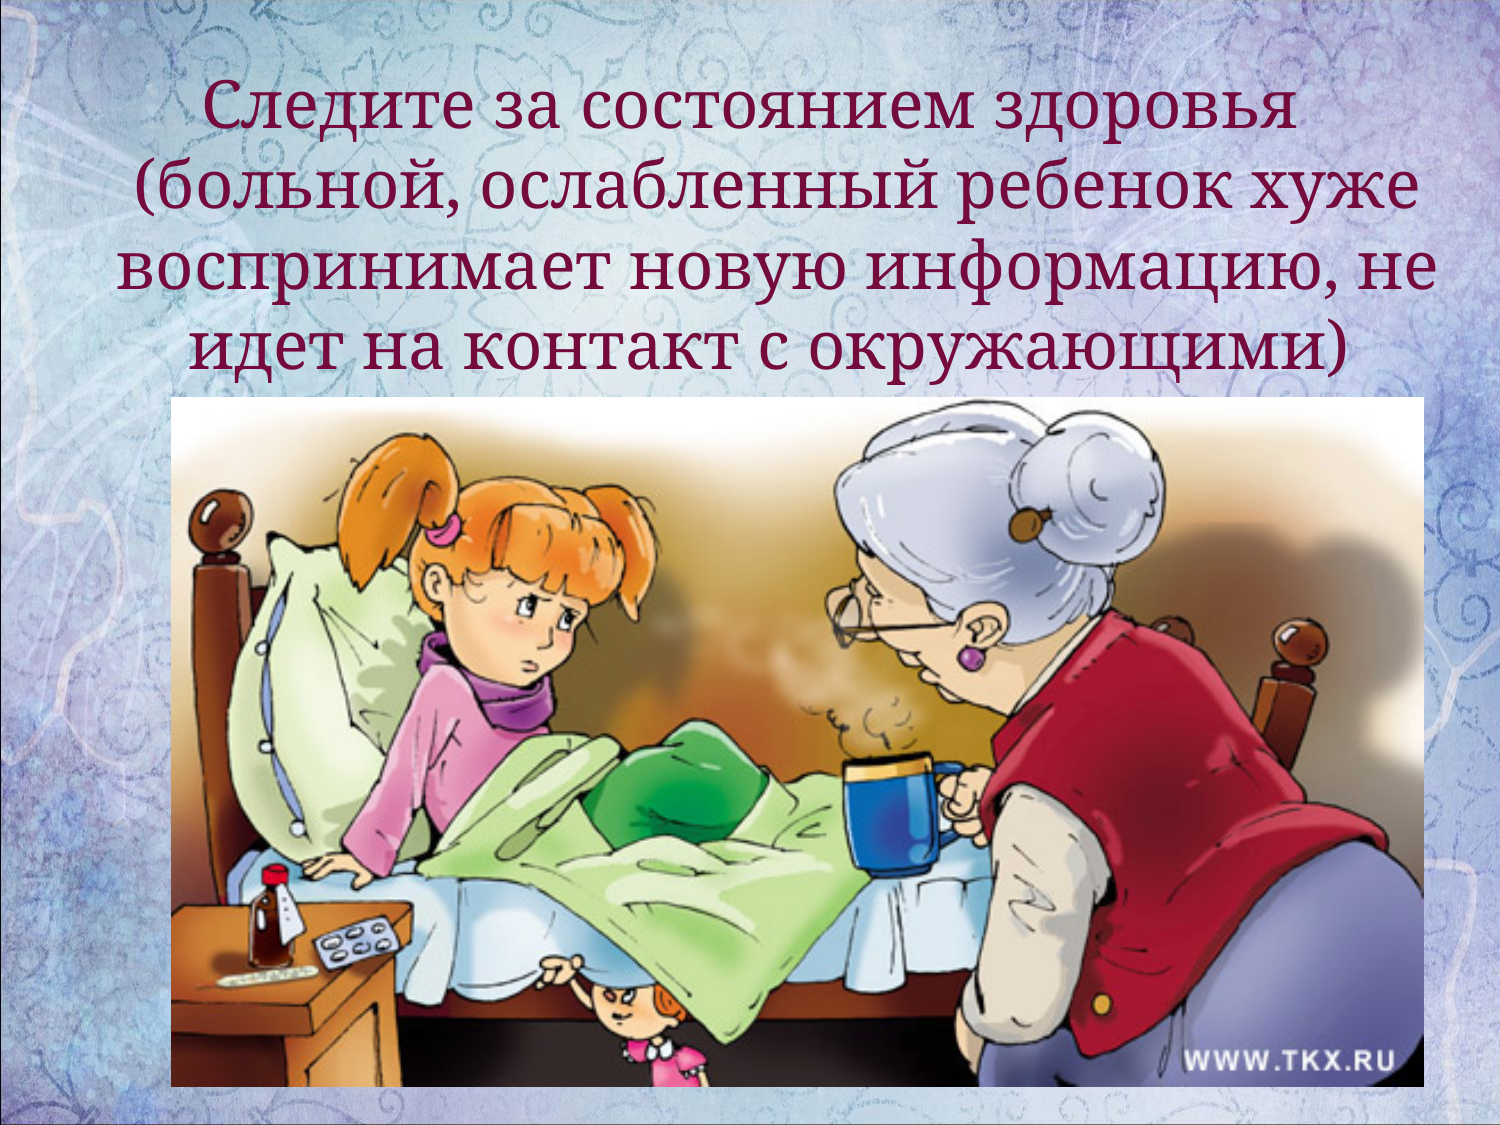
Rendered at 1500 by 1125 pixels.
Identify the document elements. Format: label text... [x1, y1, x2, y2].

picture [0, 0, 1500, 1125]
list Следите за состоянием здоровья (больной, ослабленный ребенок хуже воспринимает новую информацию, не идет на контакт с окружающими) [41, 54, 1459, 1071]
